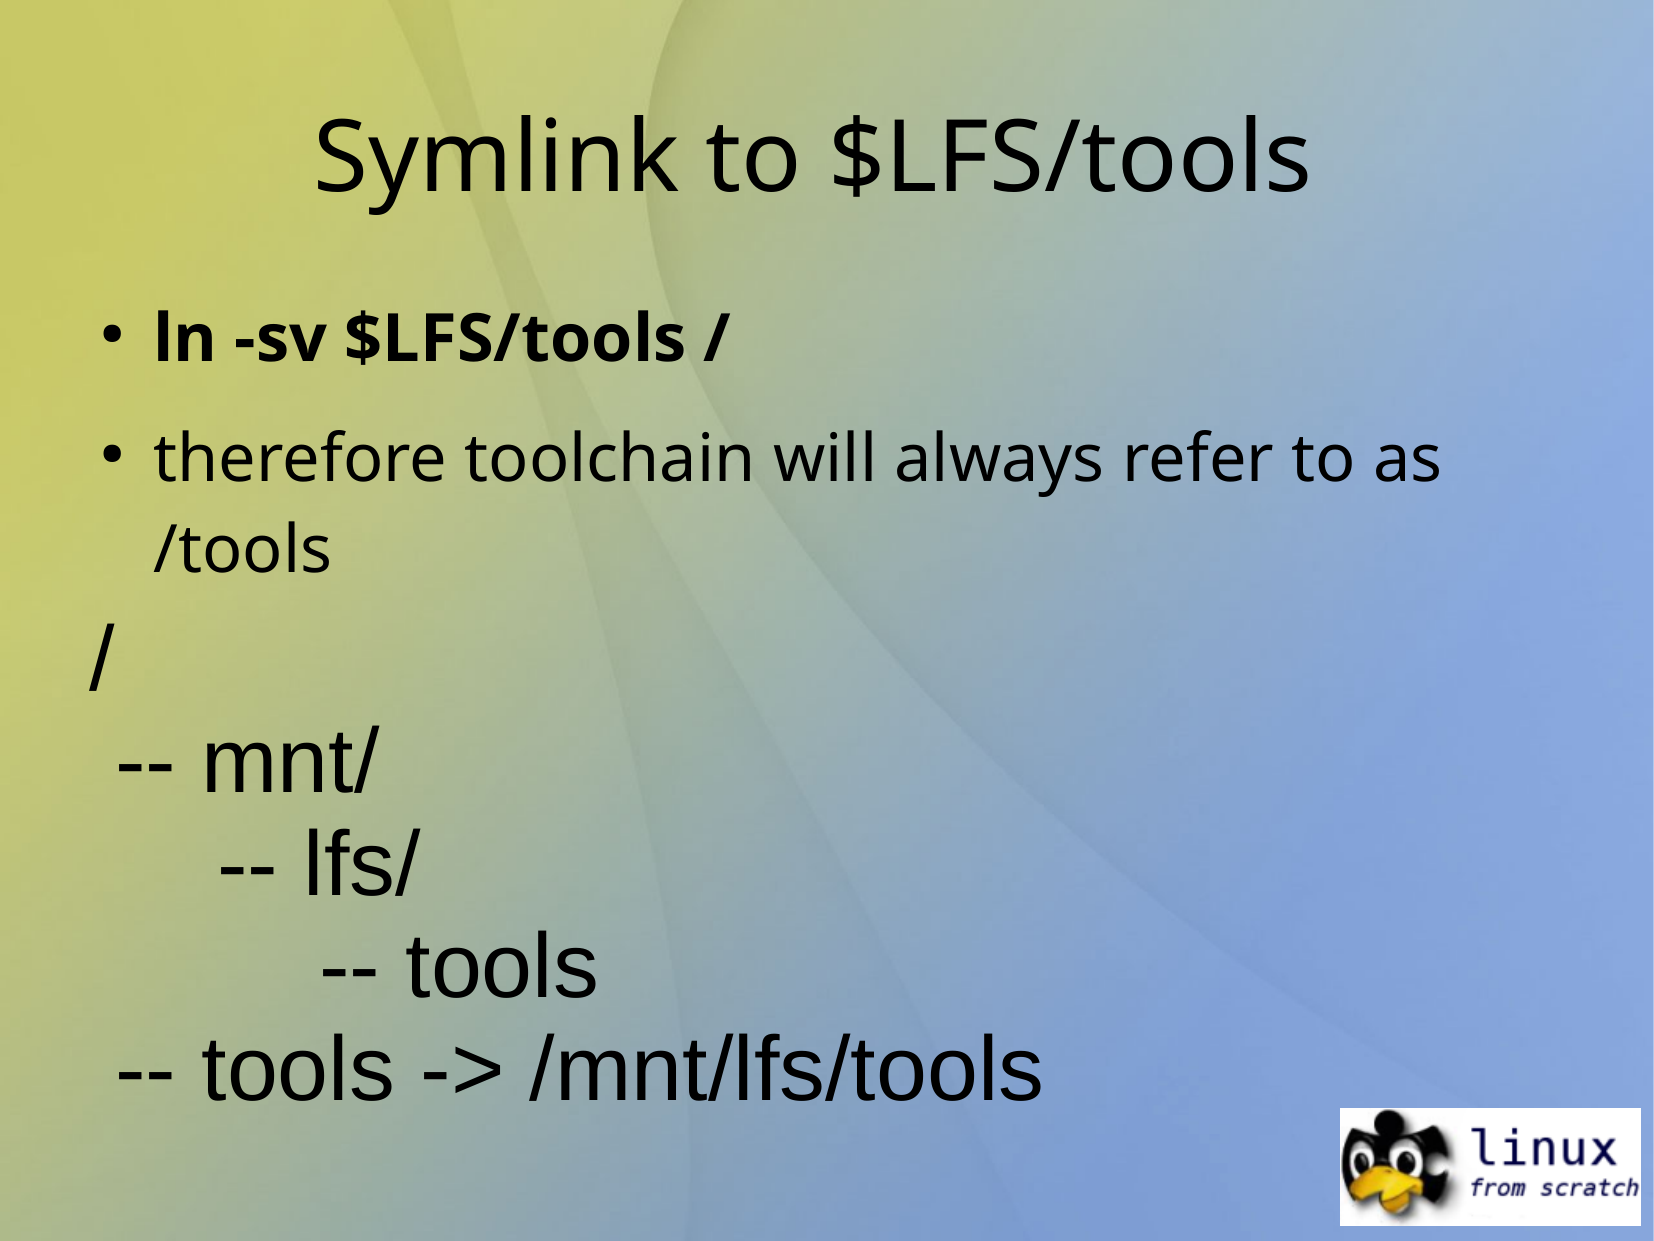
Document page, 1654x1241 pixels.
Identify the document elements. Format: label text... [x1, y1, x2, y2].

picture [0, 0, 1654, 1241]
list ln -sv $LFS/tools / therefore toolchain will always refer to as /tools [82, 290, 1571, 600]
text_box / -- mnt/ -- lfs/ -- tools -- tools -> /mnt/lfs/tools [75, 600, 1576, 1128]
title Symlink to $LFS/tools [82, 56, 1571, 250]
